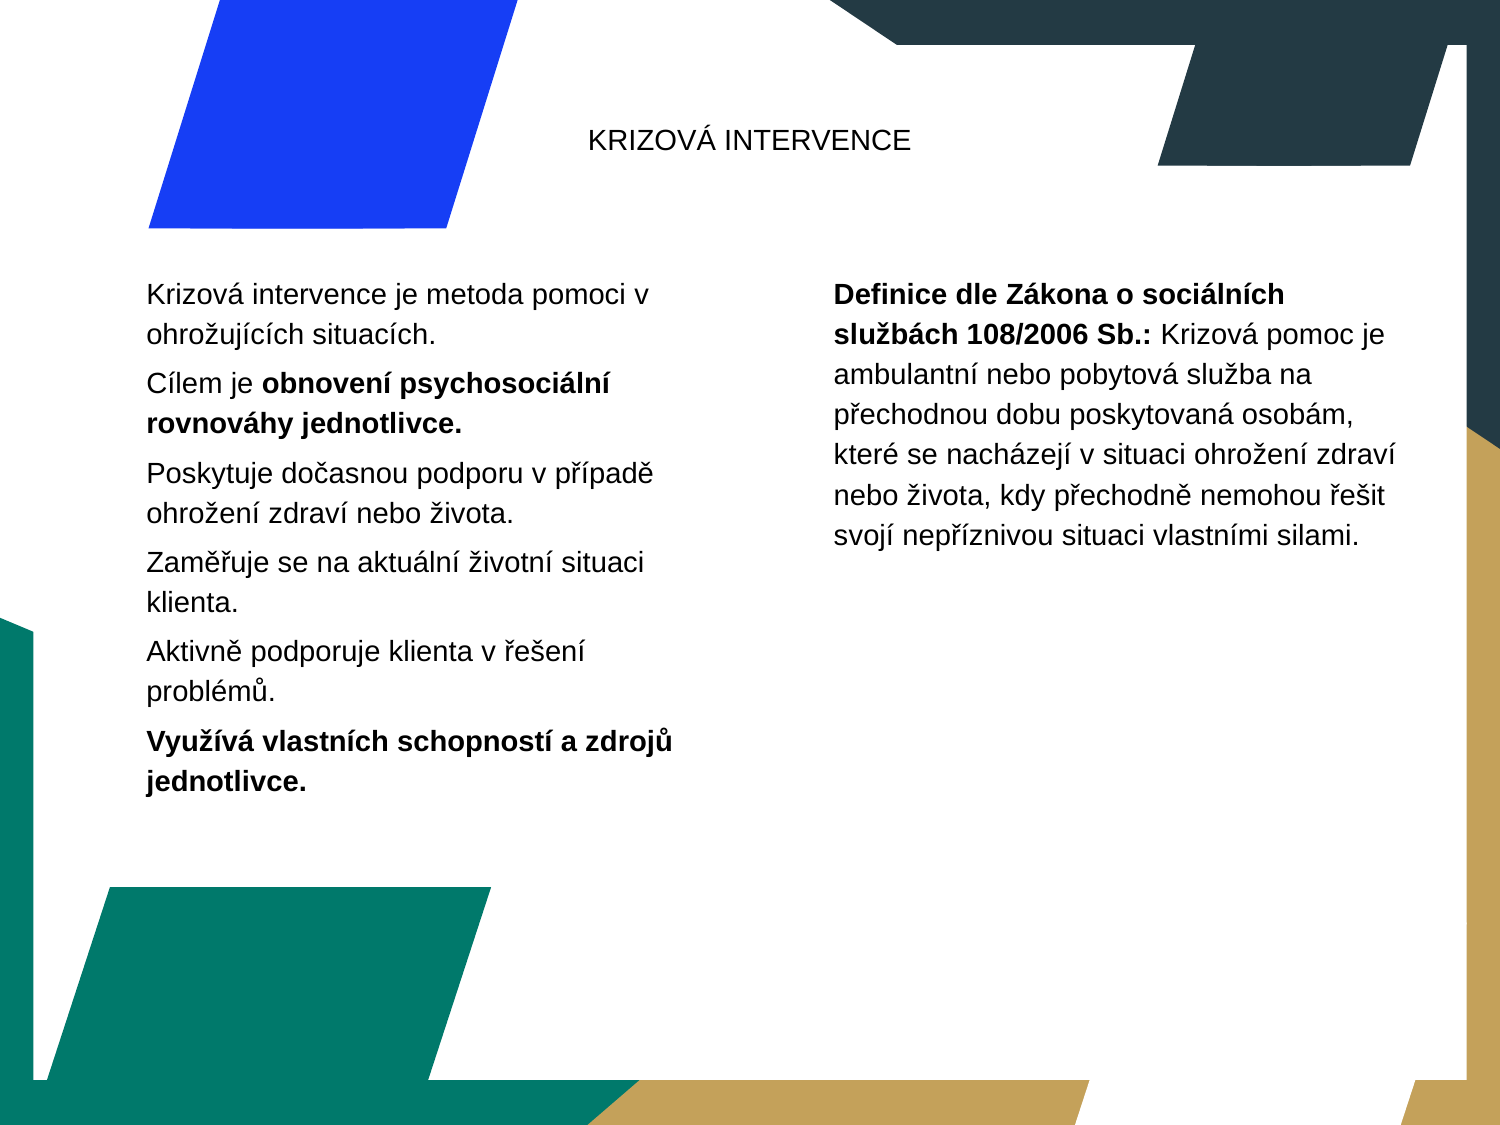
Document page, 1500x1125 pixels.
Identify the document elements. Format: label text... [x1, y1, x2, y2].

list Definice dle Zákona o sociálních službách 108/2006 Sb.: Krizová pomoc je ambulantní nebo pobytová služba na přechodnou dobu poskytovaná osobám, které se nacházejí v situaci ohrožení zdraví nebo života, kdy přechodně nemohou řešit svojí nepříznivou situaci vlastními silami. [762, 262, 1425, 1005]
list Krizová intervence je metoda pomoci v ohrožujících situacích. Cílem je obnovení psychosociální rovnováhy jednotlivce. Poskytuje dočasnou podporu v případě ohrožení zdraví nebo života. Zaměřuje se na aktuální životní situaci klienta. Aktivně podporuje klienta v řešení problémů. Využívá vlastních schopností a zdrojů jednotlivce. [75, 262, 738, 1005]
title KRIZOVÁ INTERVENCE [75, 45, 1425, 233]
